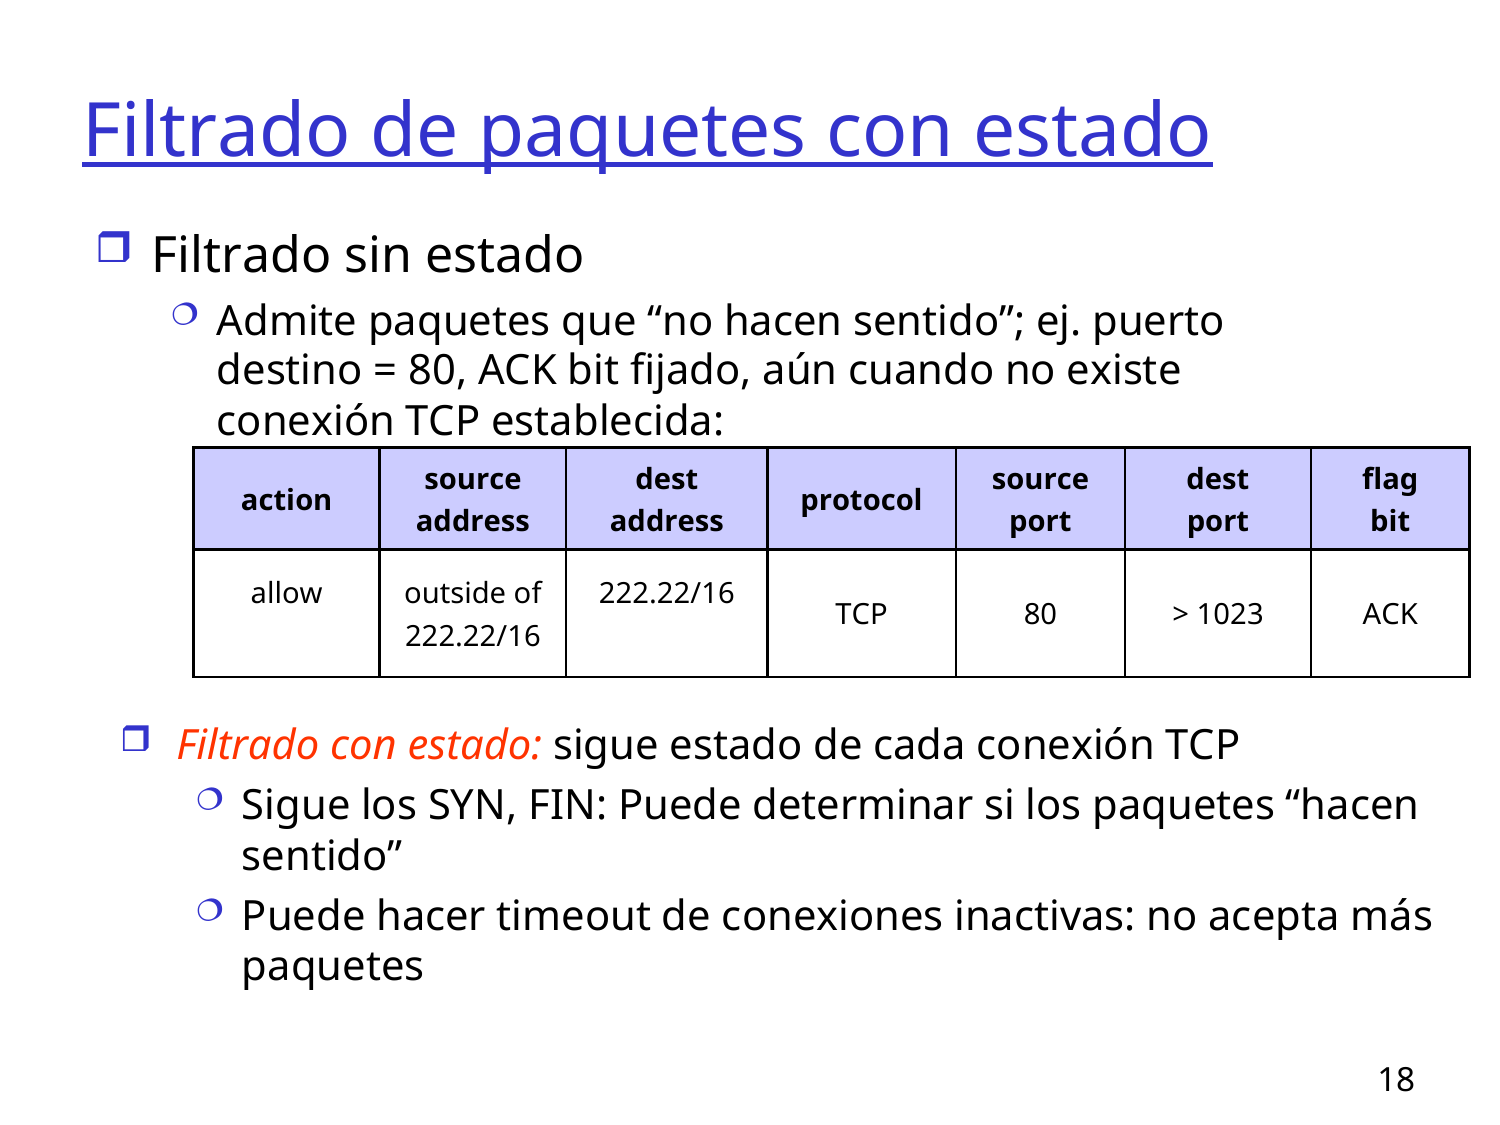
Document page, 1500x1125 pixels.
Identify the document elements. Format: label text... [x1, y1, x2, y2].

title Filtrado de paquetes con estado [67, 32, 1343, 221]
table_cell > 1023 [1126, 551, 1310, 676]
table_header source address [381, 449, 565, 548]
text_box Filtrado con estado: sigue estado de cada conexión TCP Sigue los SYN, FIN: Puede determinar si los paquetes “hacen sentido” Puede hacer timeout de conexiones inactivas: no acepta más paquetes [105, 710, 1461, 981]
table_cell 222.22/16 [567, 551, 766, 676]
table_header dest port [1126, 449, 1310, 548]
table_cell 80 [957, 551, 1124, 676]
table_header source port [957, 449, 1124, 548]
table_cell outside of 222.22/16 [381, 551, 565, 676]
table_header protocol [769, 449, 955, 548]
table_header action [195, 449, 378, 548]
table_header dest address [567, 449, 766, 548]
table_header flag bit [1312, 449, 1468, 548]
table_cell TCP [769, 551, 955, 676]
list Filtrado sin estado Admite paquetes que “no hacen sentido”; ej. puerto destino = 80, ACK bit fijado, aún cuando no existe conexión TCP establecida: [80, 215, 1313, 969]
table_cell ACK [1312, 551, 1468, 676]
table_cell allow [195, 551, 378, 676]
